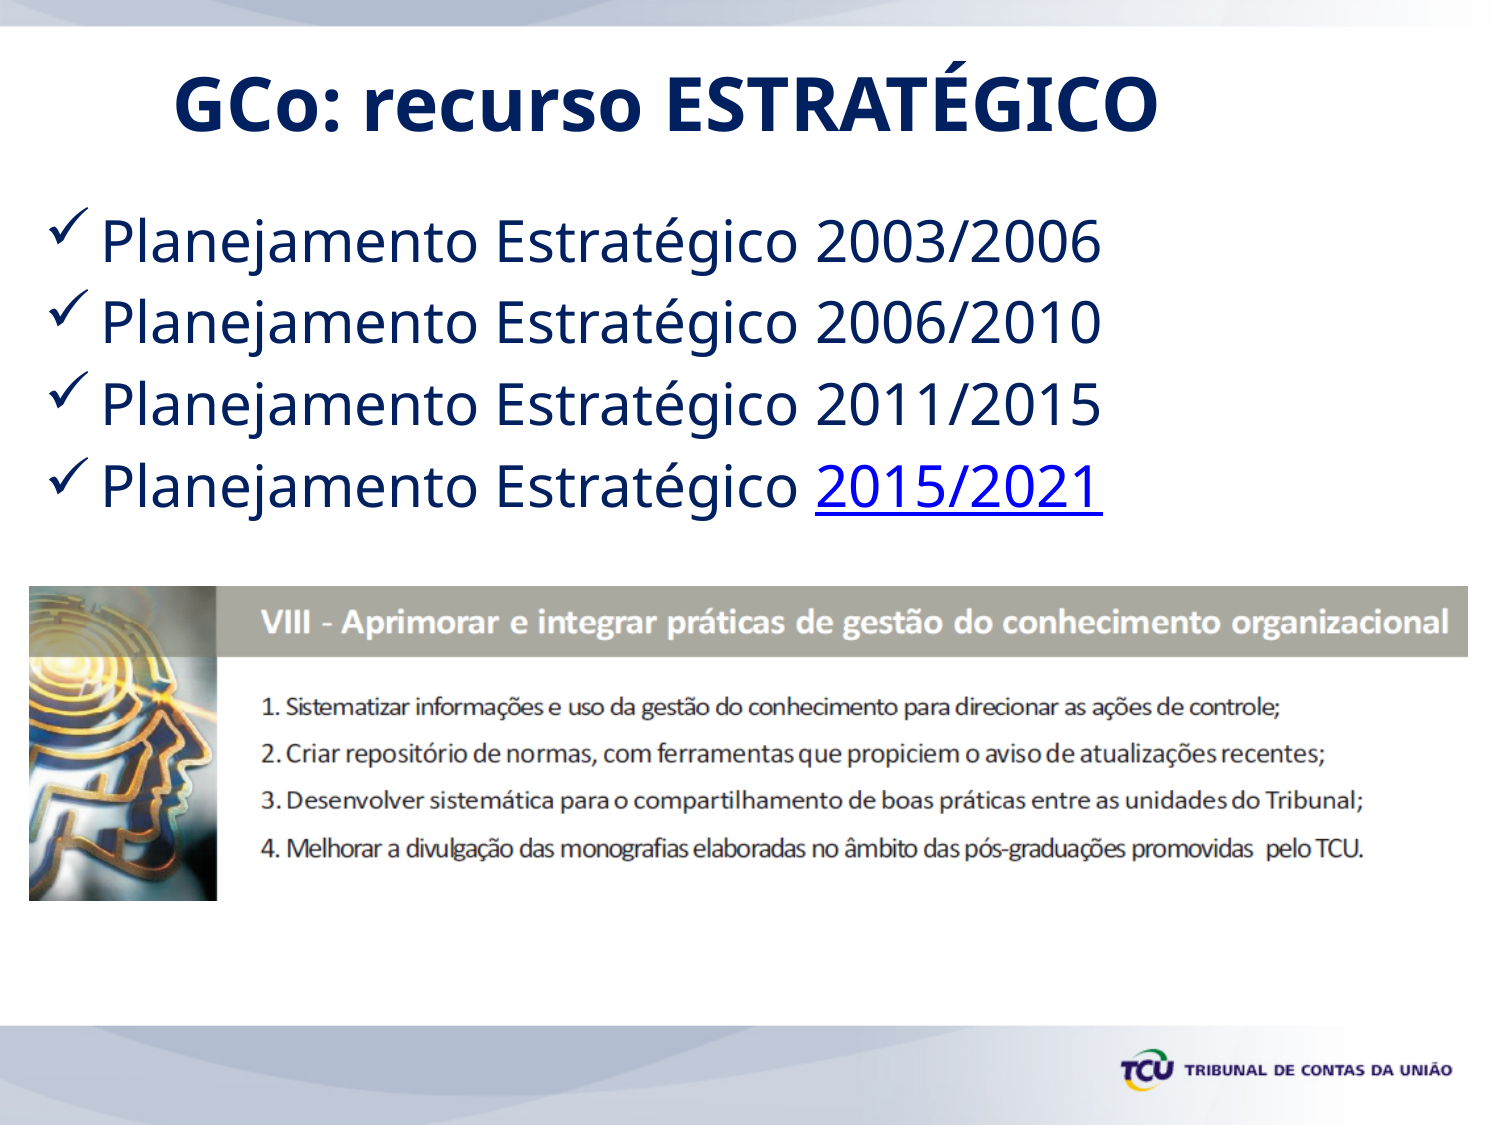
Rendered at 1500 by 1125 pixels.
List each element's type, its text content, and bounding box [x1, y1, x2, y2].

picture [0, 0, 1500, 1125]
title GCo: recurso ESTRATÉGICO [112, 42, 1223, 161]
list Planejamento Estratégico 2003/2006 Planejamento Estratégico 2006/2010 Planejamento Estratégico 2011/2015 Planejamento Estratégico 2015/2021 [29, 196, 1483, 941]
